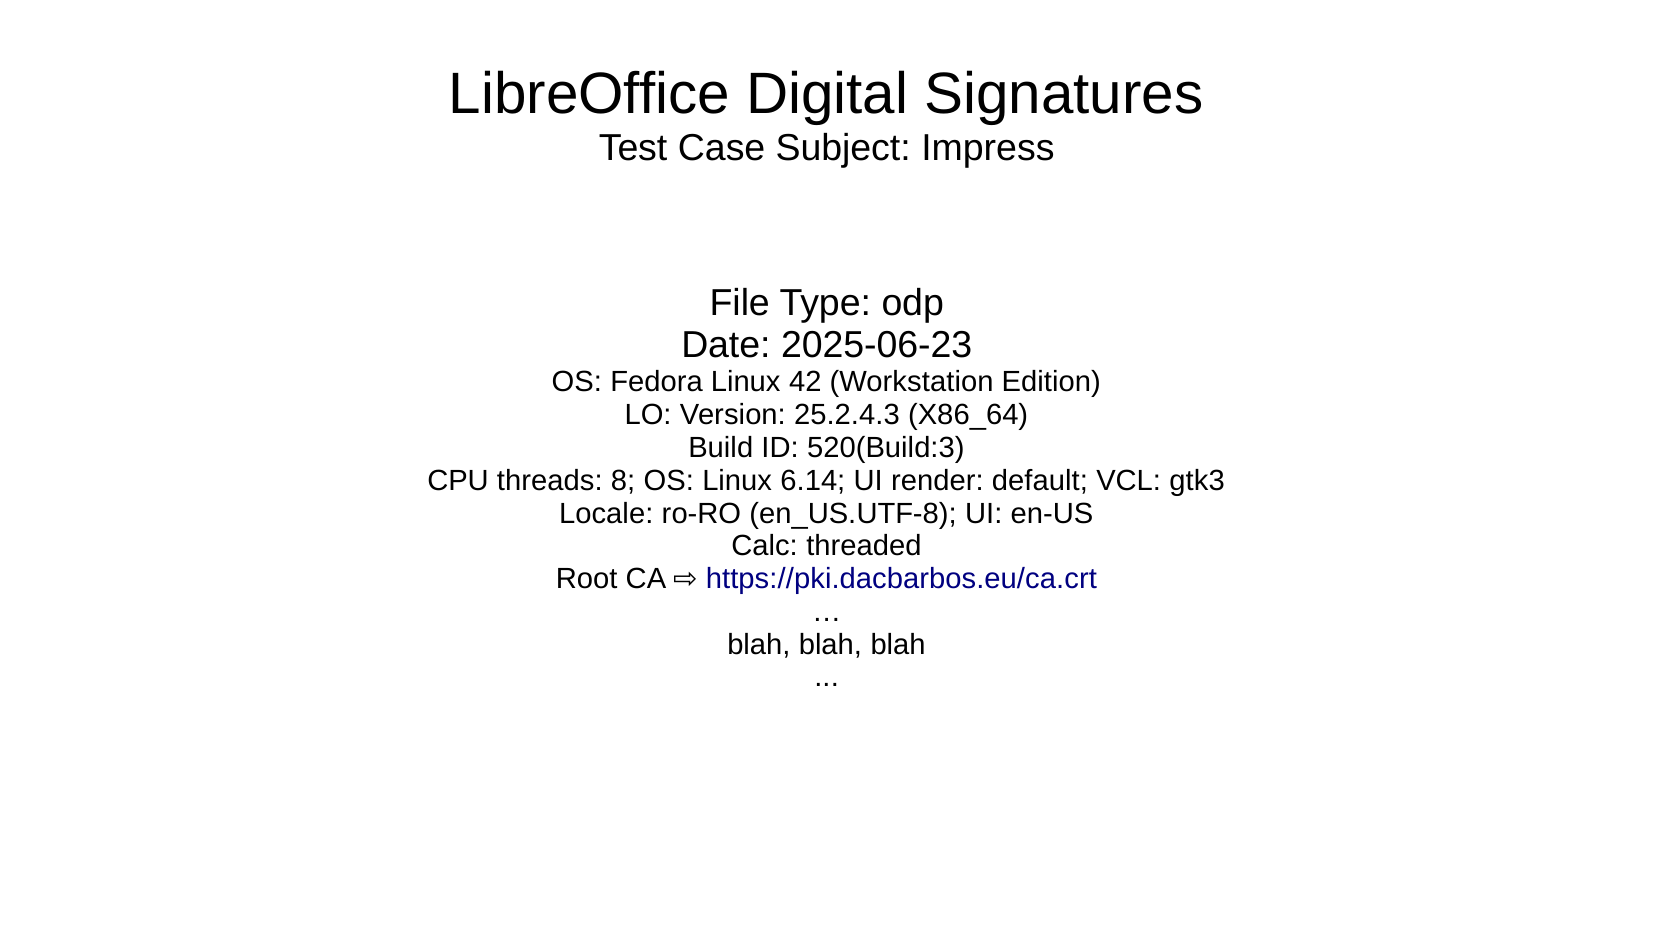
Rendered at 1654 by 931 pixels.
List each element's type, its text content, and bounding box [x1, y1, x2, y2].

title LibreOffice Digital Signatures Test Case Subject: Impress [82, 37, 1571, 193]
subtitle File Type: odp Date: 2025-06-23 OS: Fedora Linux 42 (Workstation Edition) LO: Version: 25.2.4.3 (X86_64) Build ID: 520(Build:3) CPU threads: 8; OS: Linux 6.14; UI render: default; VCL: gtk3 Locale: ro-RO (en_US.UTF-8); UI: en-US Calc: threaded Root CA ⇨ https://pki.dacbarbos.eu/ca.crt … blah, blah, blah ... [82, 217, 1571, 758]
